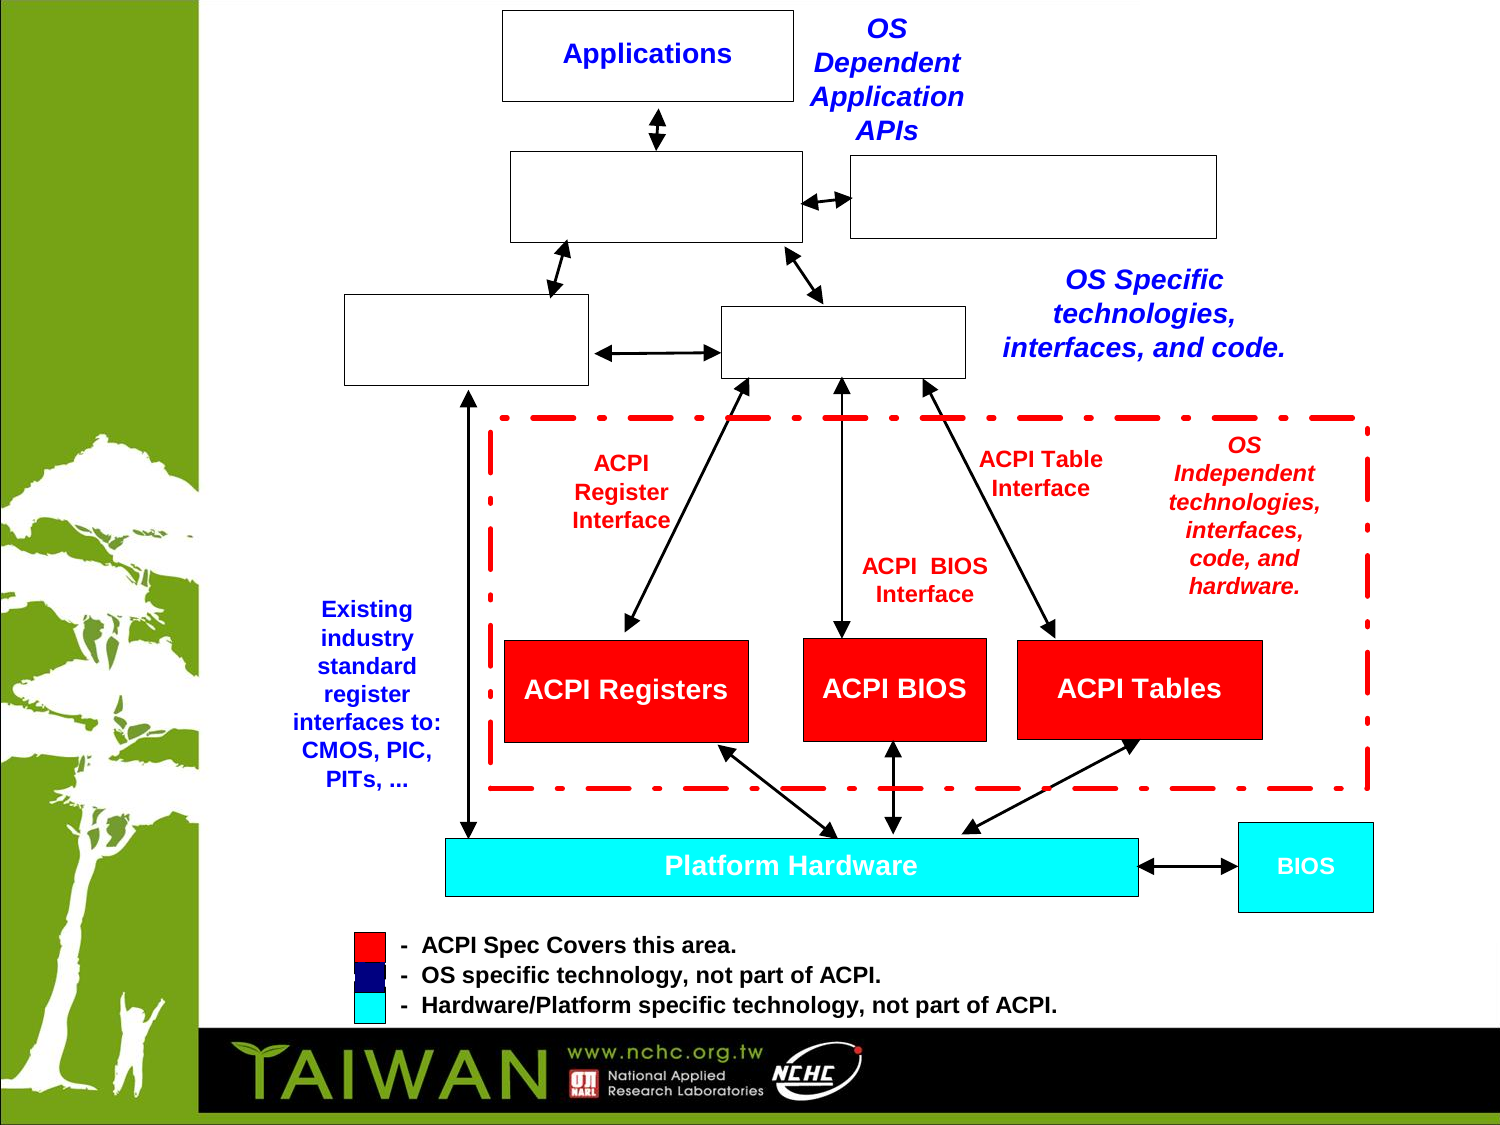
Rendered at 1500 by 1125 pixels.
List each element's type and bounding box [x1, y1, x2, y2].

text_box [256, 1, 1395, 1039]
picture [0, 0, 1500, 1125]
